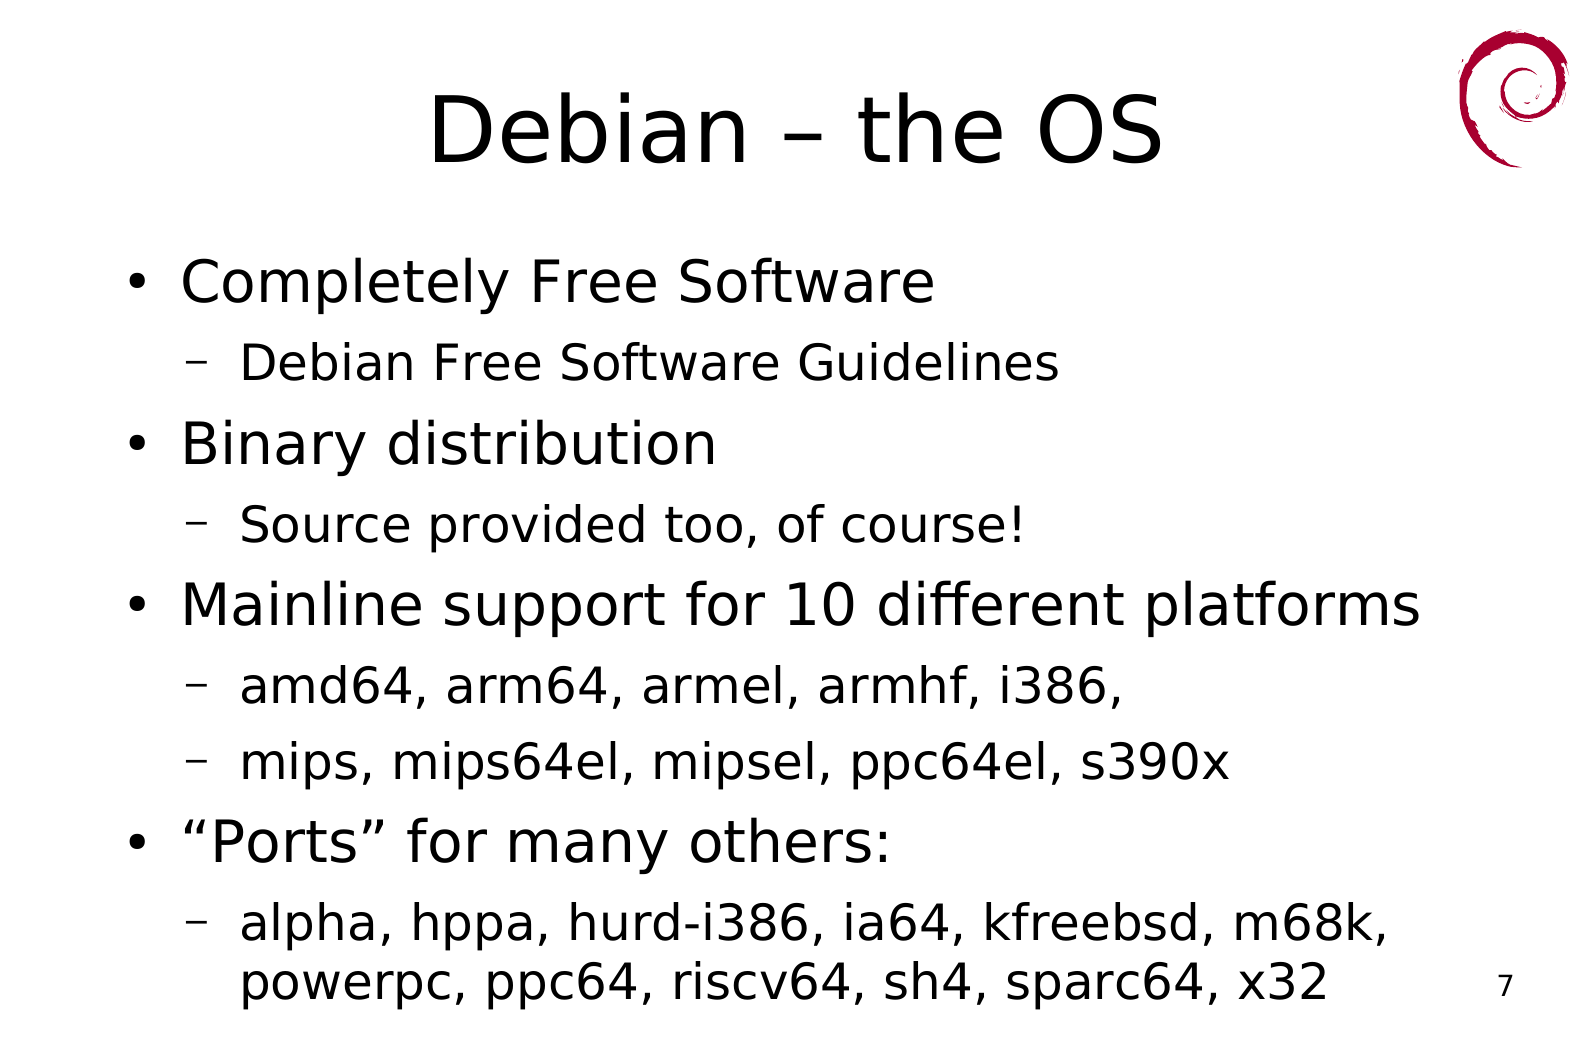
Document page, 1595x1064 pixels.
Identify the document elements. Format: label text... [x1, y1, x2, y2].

title Debian – the OS [79, 49, 1515, 213]
list Completely Free Software Debian Free Software Guidelines Binary distribution Source provided too, of course! Mainline support for 10 different platforms amd64, arm64, armel, armhf, i386, mips, mips64el, mipsel, ppc64el, s390x “Ports” for many others: alpha, hppa, hurd-i386, ia64, kfreebsd, m68k, powerpc, ppc64, riscv64, sh4, sparc64, x32 [79, 248, 1515, 1064]
